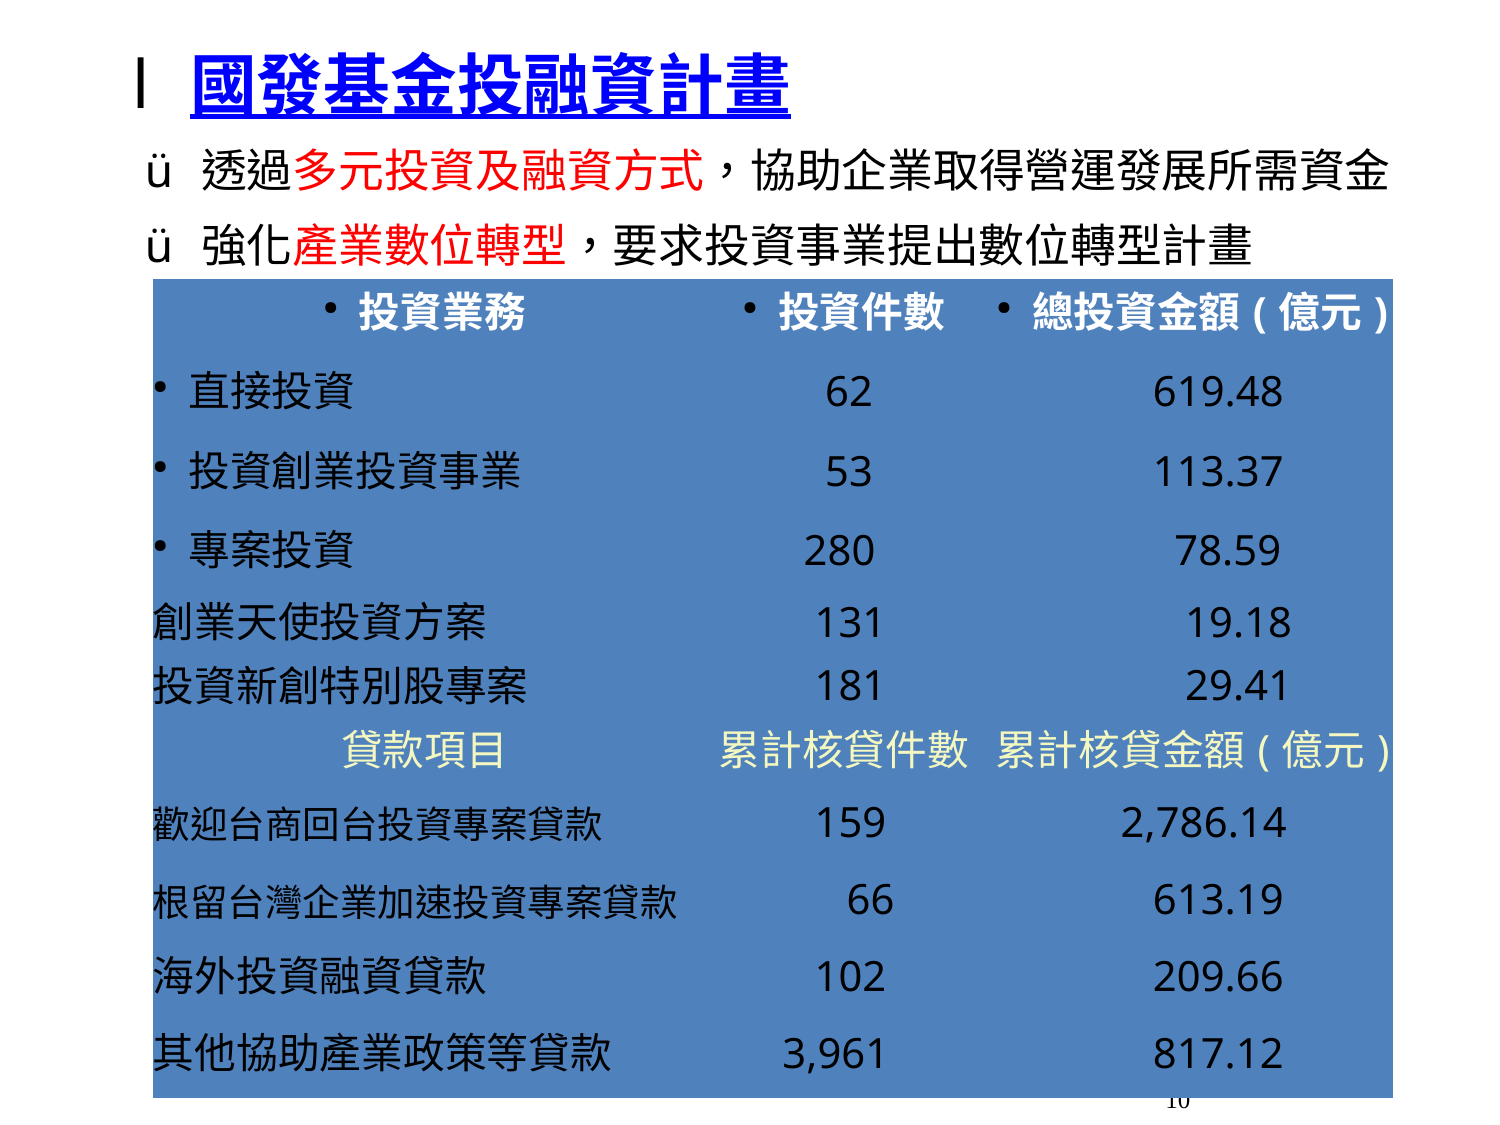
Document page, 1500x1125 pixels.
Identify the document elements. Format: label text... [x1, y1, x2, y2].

table_cell 3,961 [696, 1021, 992, 1098]
table_header 累計核貸件數 [696, 717, 992, 789]
table_cell 280 [696, 517, 992, 589]
table_cell 113.37 [992, 438, 1393, 517]
table_header 投資件數 [696, 279, 992, 358]
text_box 透過多元投資及融資方式，協助企業取得營運發展所需資金 強化產業數位轉型，要求投資事業提出數位轉型計畫 [130, 127, 1429, 279]
table_cell 海外投資融資貸款 [153, 943, 696, 1021]
table_cell 613.19 [992, 866, 1393, 943]
table_cell 209.66 [992, 943, 1393, 1021]
title 國發基金投融資計畫 [59, 29, 903, 136]
table_cell 619.48 [992, 358, 1393, 438]
table_cell 159 [696, 789, 992, 866]
table_cell 19.18 [992, 589, 1393, 653]
table_cell 66 [696, 866, 992, 943]
table_cell 102 [696, 943, 992, 1021]
table_cell 創業天使投資方案 [153, 589, 696, 653]
table_cell 根留台灣企業加速投資專案貸款 [153, 866, 696, 943]
table_header 總投資金額(億元) [992, 279, 1393, 358]
table_cell 62 [696, 358, 992, 438]
table_cell 53 [696, 438, 992, 517]
table_cell 181 [696, 653, 992, 717]
table_cell 投資新創特別股專案 [153, 653, 696, 717]
table_cell 歡迎台商回台投資專案貸款 [153, 789, 696, 866]
table_cell 131 [696, 589, 992, 653]
table_cell 78.59 [992, 517, 1393, 589]
table_cell 817.12 [992, 1021, 1393, 1098]
table_cell 其他協助產業政策等貸款 [153, 1021, 696, 1098]
table_header 累計核貸金額(億元) [992, 717, 1393, 789]
table_cell 直接投資 [153, 358, 696, 438]
table_cell 29.41 [992, 653, 1393, 717]
table_header 貸款項目 [153, 717, 696, 789]
table_cell 2,786.14 [992, 789, 1393, 866]
table_cell 專案投資 [153, 517, 696, 589]
table_header 投資業務 [153, 279, 696, 358]
table_cell 投資創業投資事業 [153, 438, 696, 517]
